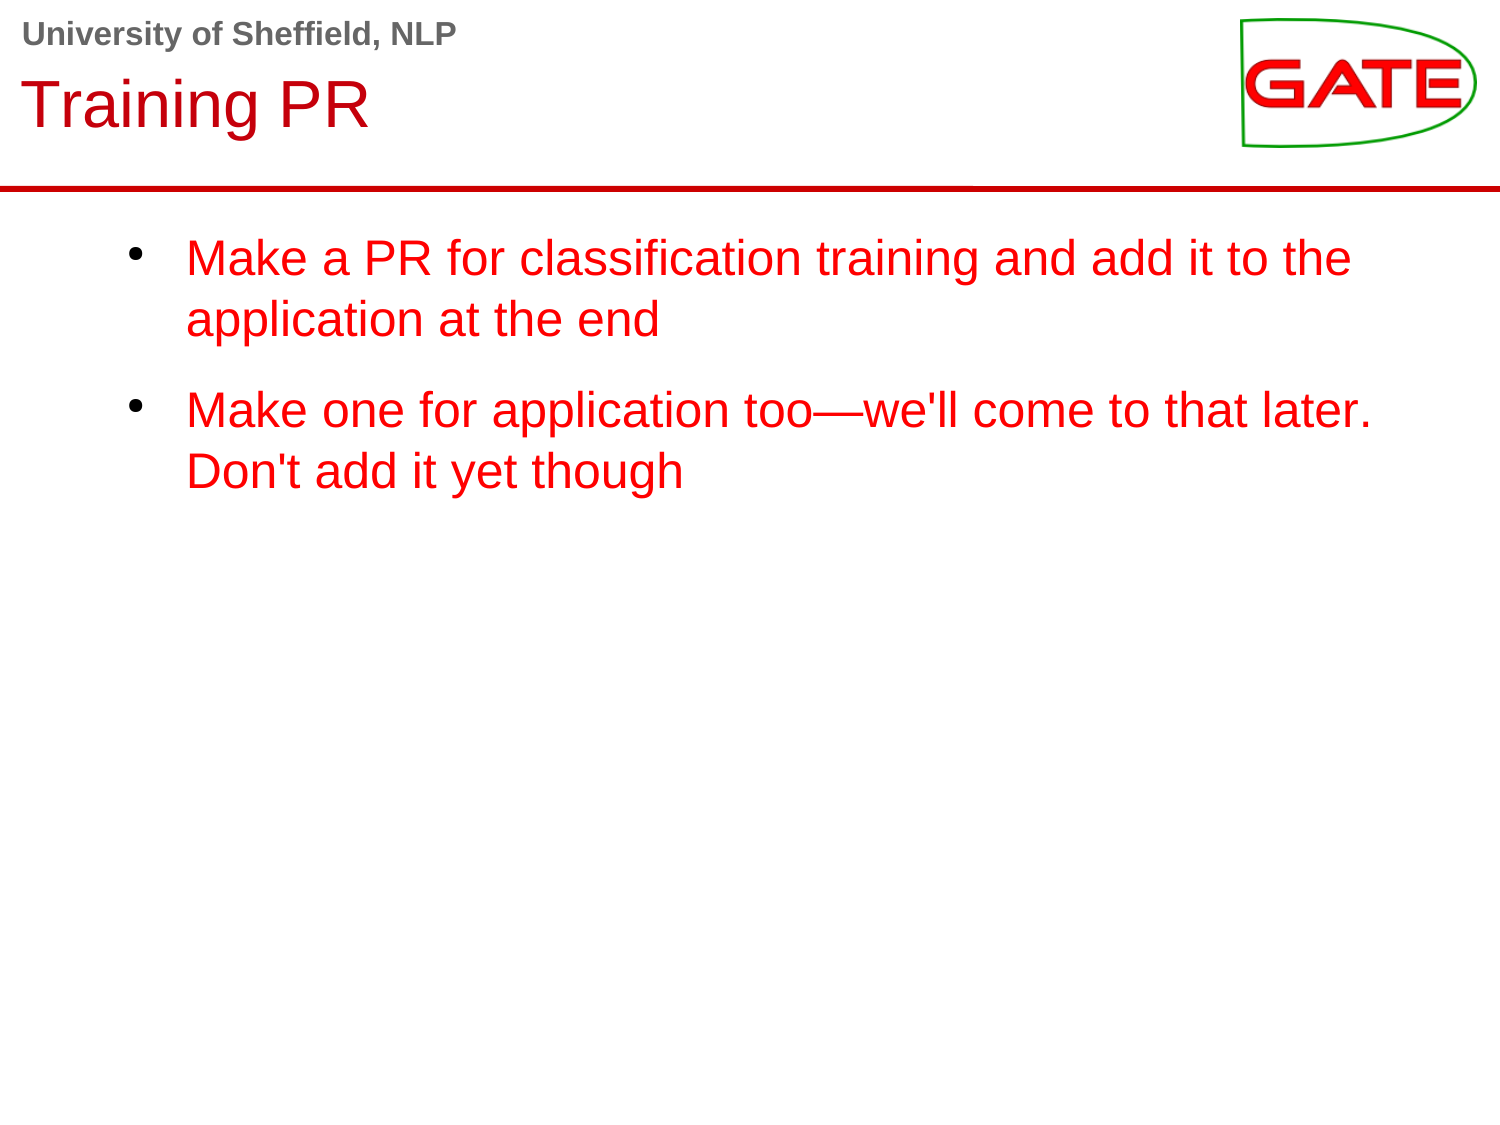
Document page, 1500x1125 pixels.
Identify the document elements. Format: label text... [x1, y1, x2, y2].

list Make a PR for classification training and add it to the application at the end Make one for application too—we'll come to that later. Don't add it yet though [70, 224, 1489, 1099]
picture [1240, 18, 1477, 148]
title Training PR [20, 45, 1240, 166]
